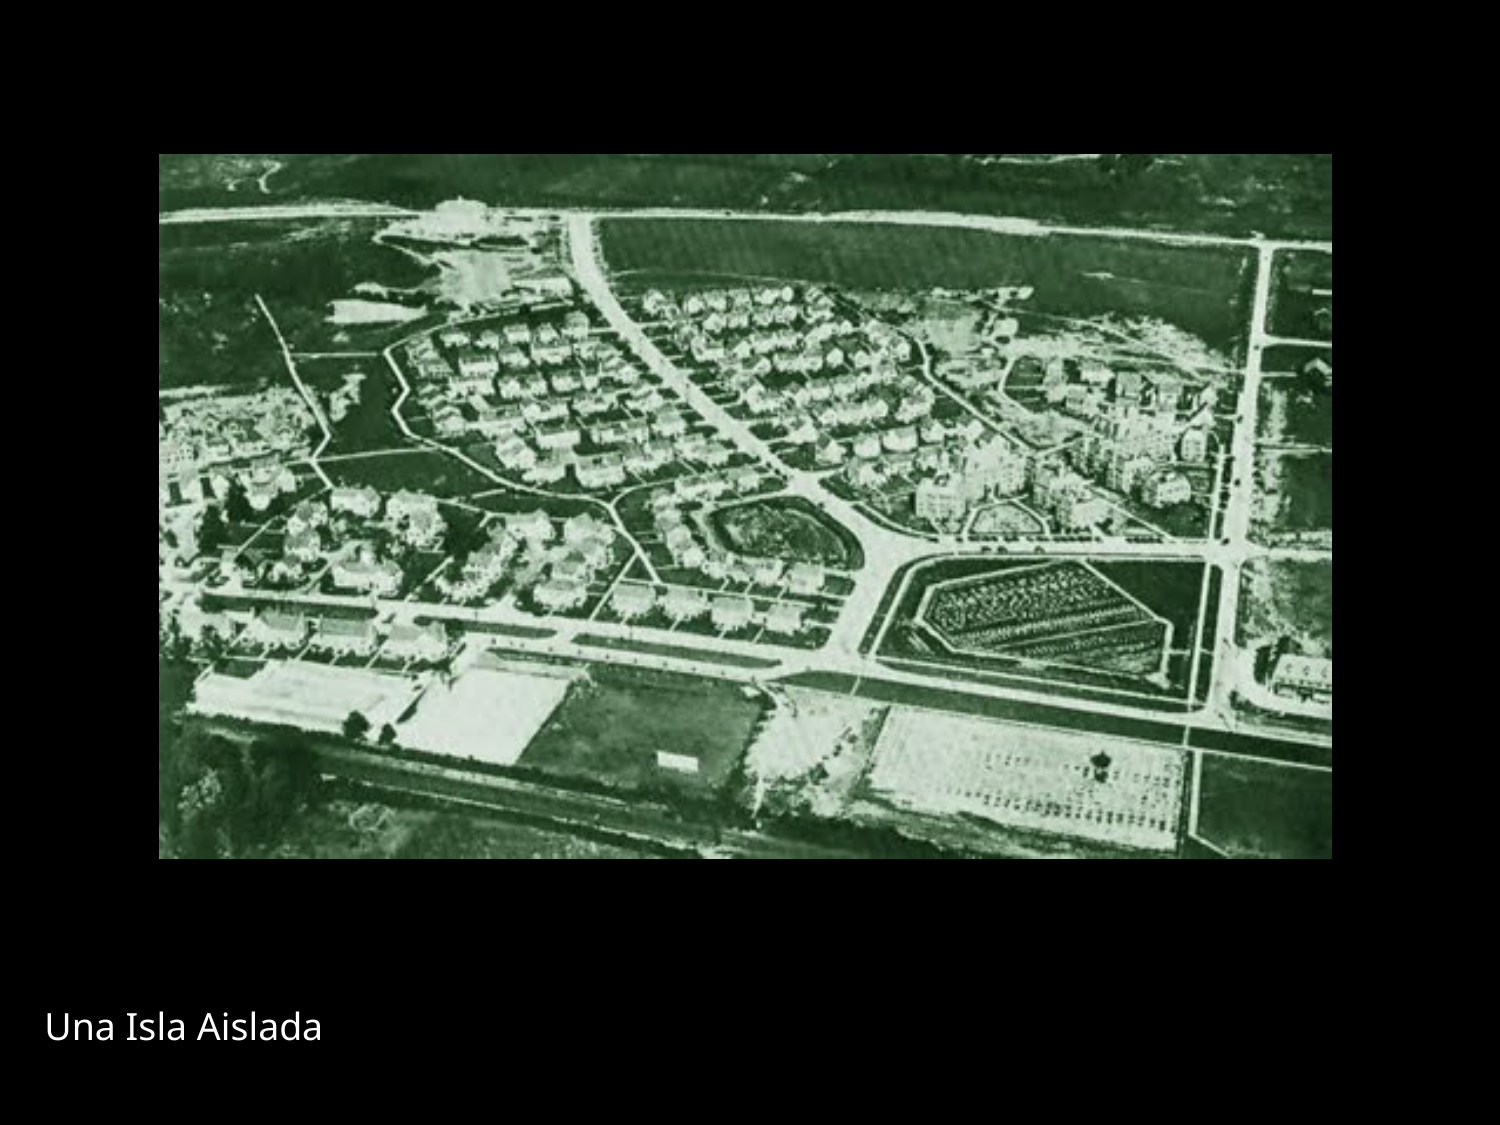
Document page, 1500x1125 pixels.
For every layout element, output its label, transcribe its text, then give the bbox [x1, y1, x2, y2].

picture [159, 155, 1332, 859]
text_box Una Isla Aislada [29, 995, 975, 1056]
